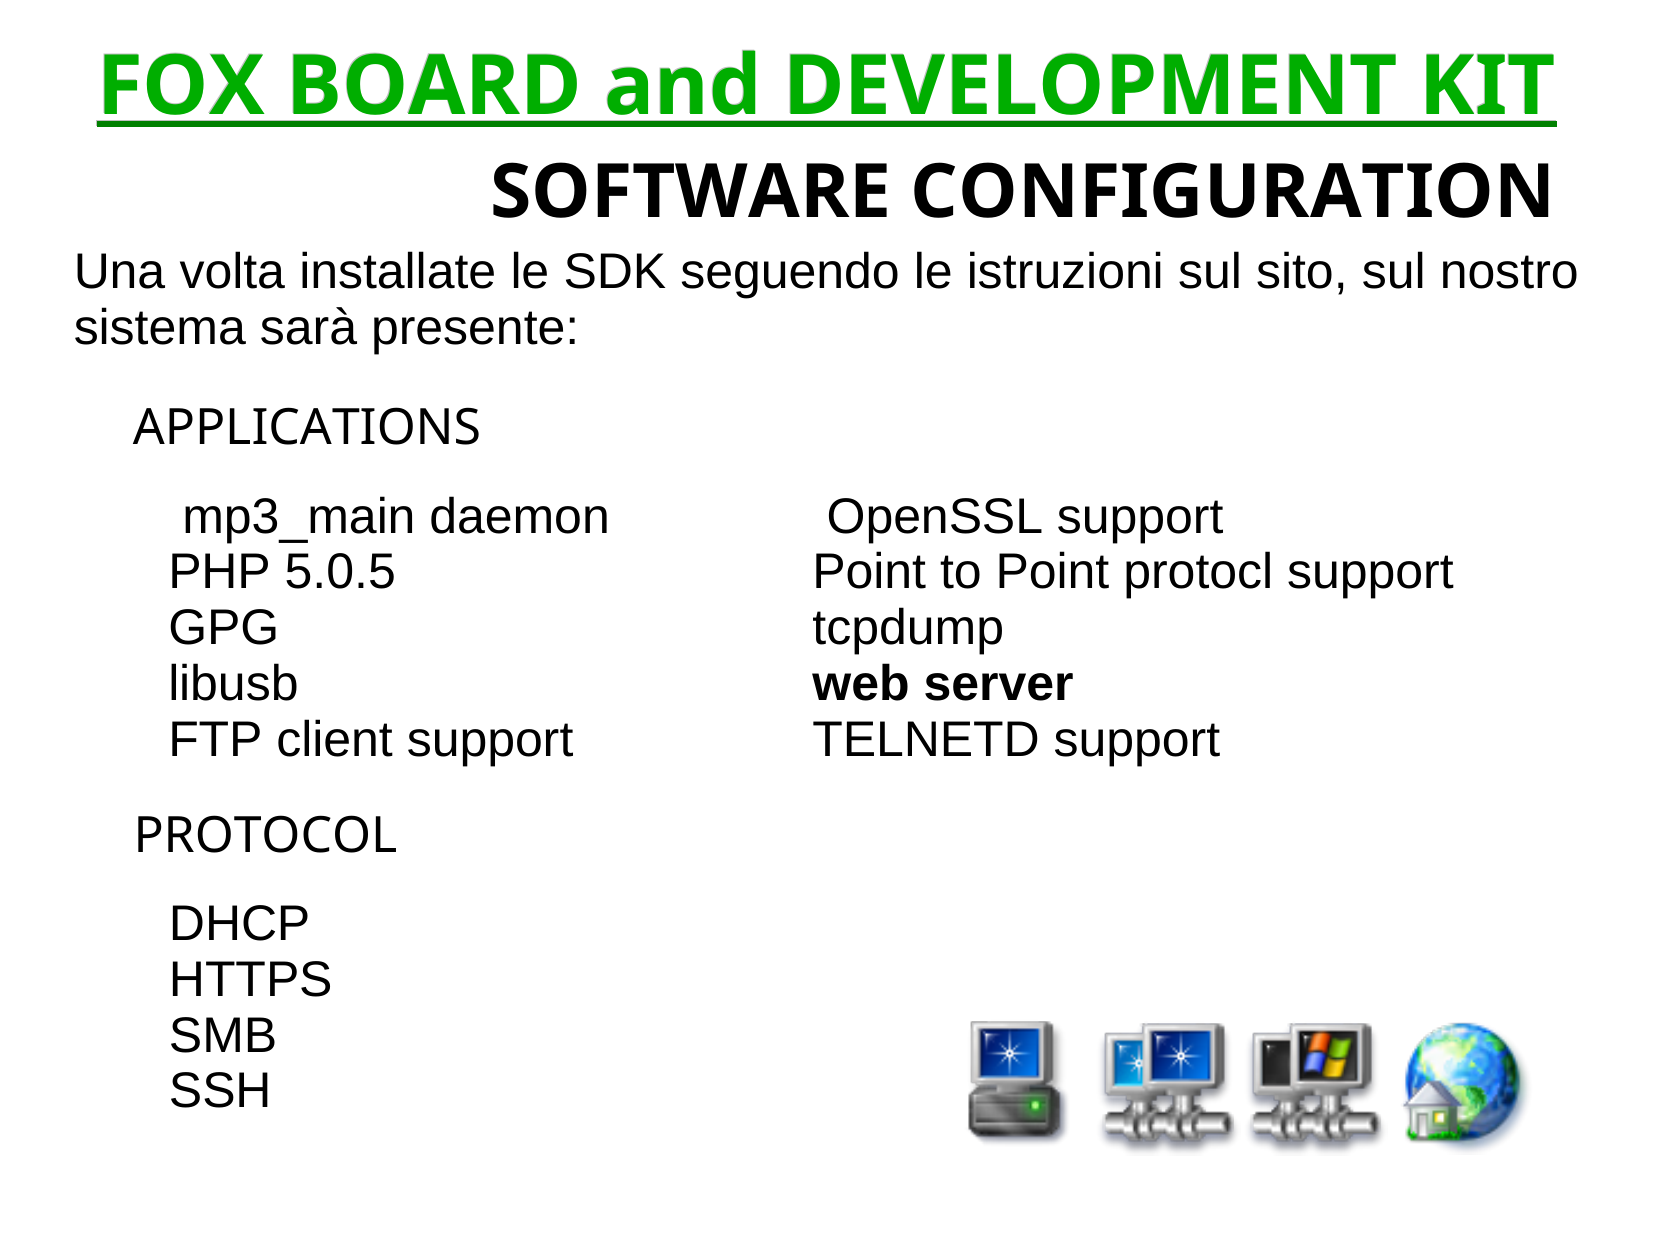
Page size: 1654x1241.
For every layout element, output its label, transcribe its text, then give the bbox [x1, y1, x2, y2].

text_box FOX BOARD and DEVELOPMENT KIT [0, 17, 1654, 137]
text_box Una volta installate le SDK seguendo le istruzioni sul sito, sul nostro sistema sarà presente: [59, 236, 1595, 363]
text_box SOFTWARE CONFIGURATION [383, 129, 1571, 232]
text_box OpenSSL support Point to Point protocl support tcpdump web server TELNETD support [762, 383, 1501, 760]
text_box PROTOCOL DHCP HTTPS SMB SSH [118, 791, 857, 1112]
text_box APPLICATIONS mp3_main daemon PHP 5.0.5 GPG libusb FTP client support [118, 383, 762, 760]
picture [1393, 1008, 1536, 1155]
picture [944, 1003, 1388, 1156]
